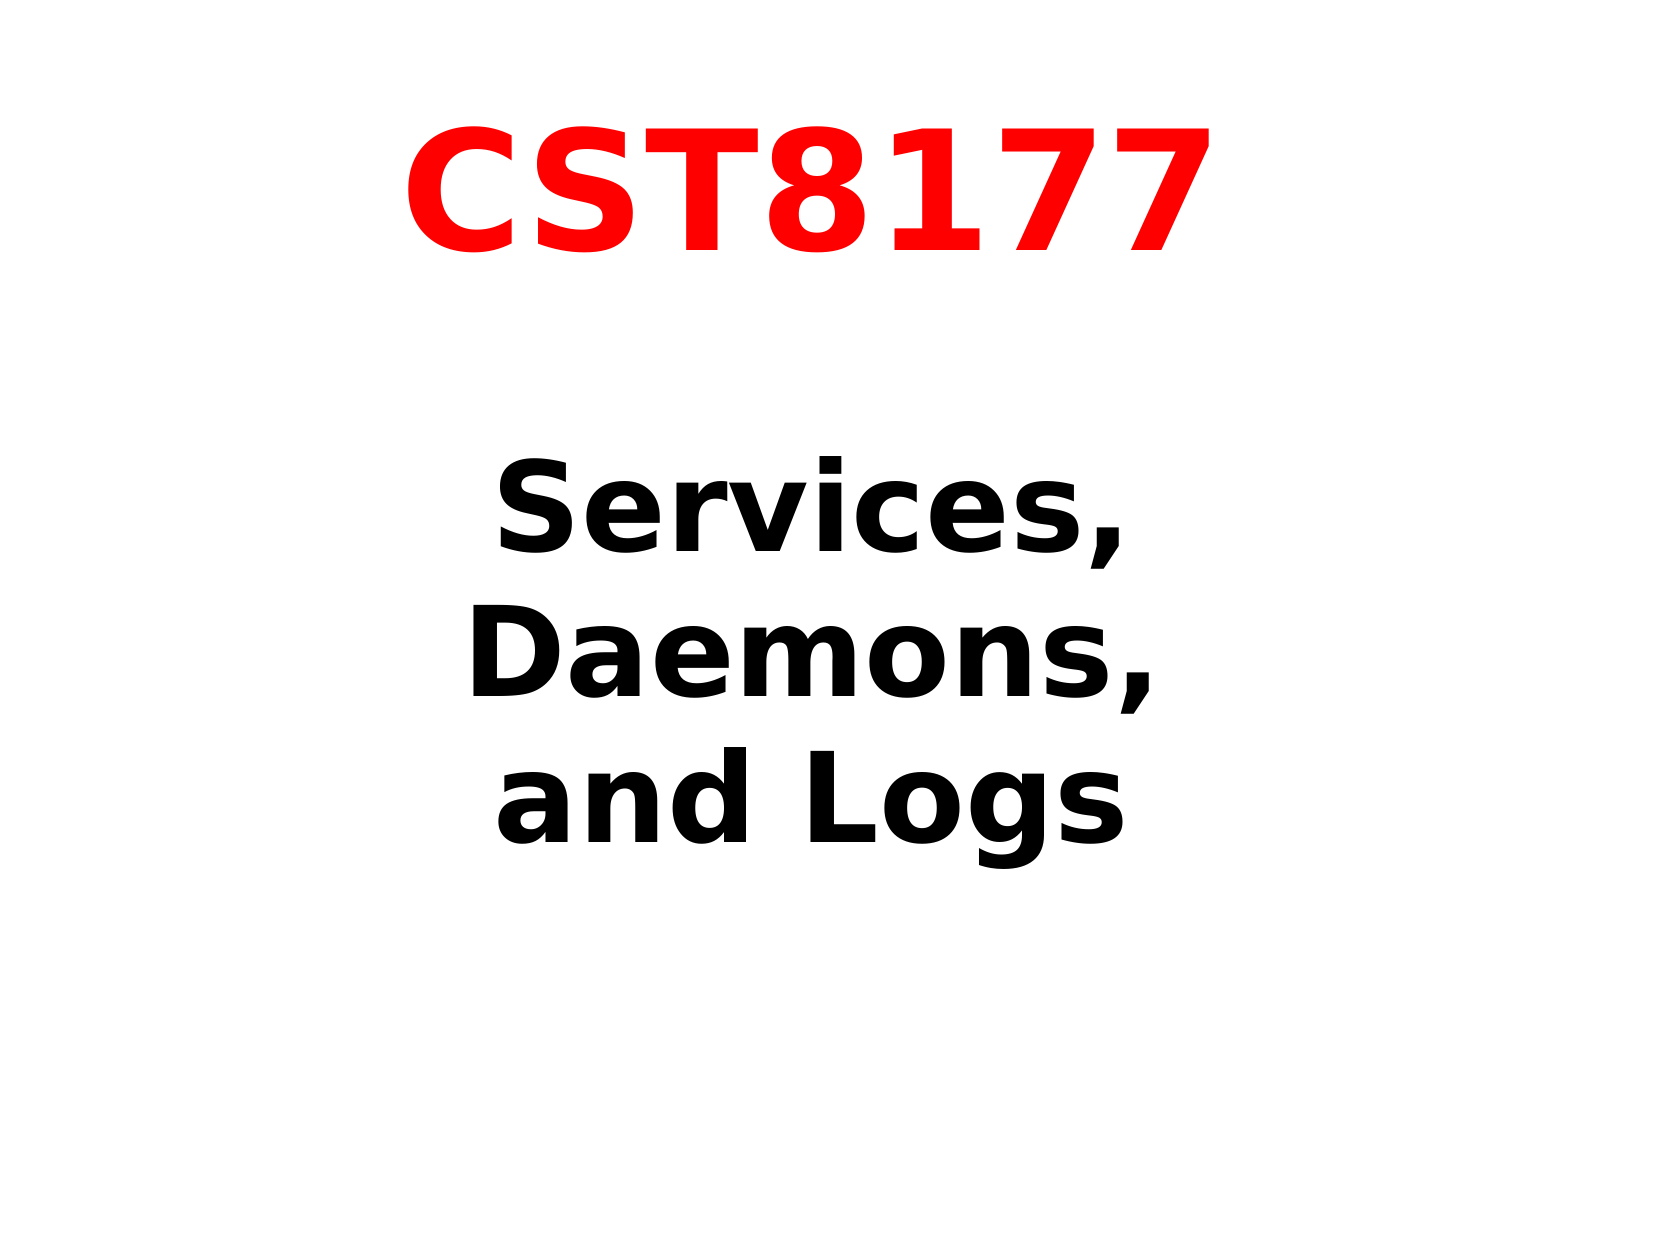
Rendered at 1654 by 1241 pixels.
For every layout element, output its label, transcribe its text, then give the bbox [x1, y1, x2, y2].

text_box CST8177 Services, Daemons, and Logs [59, 88, 1565, 880]
